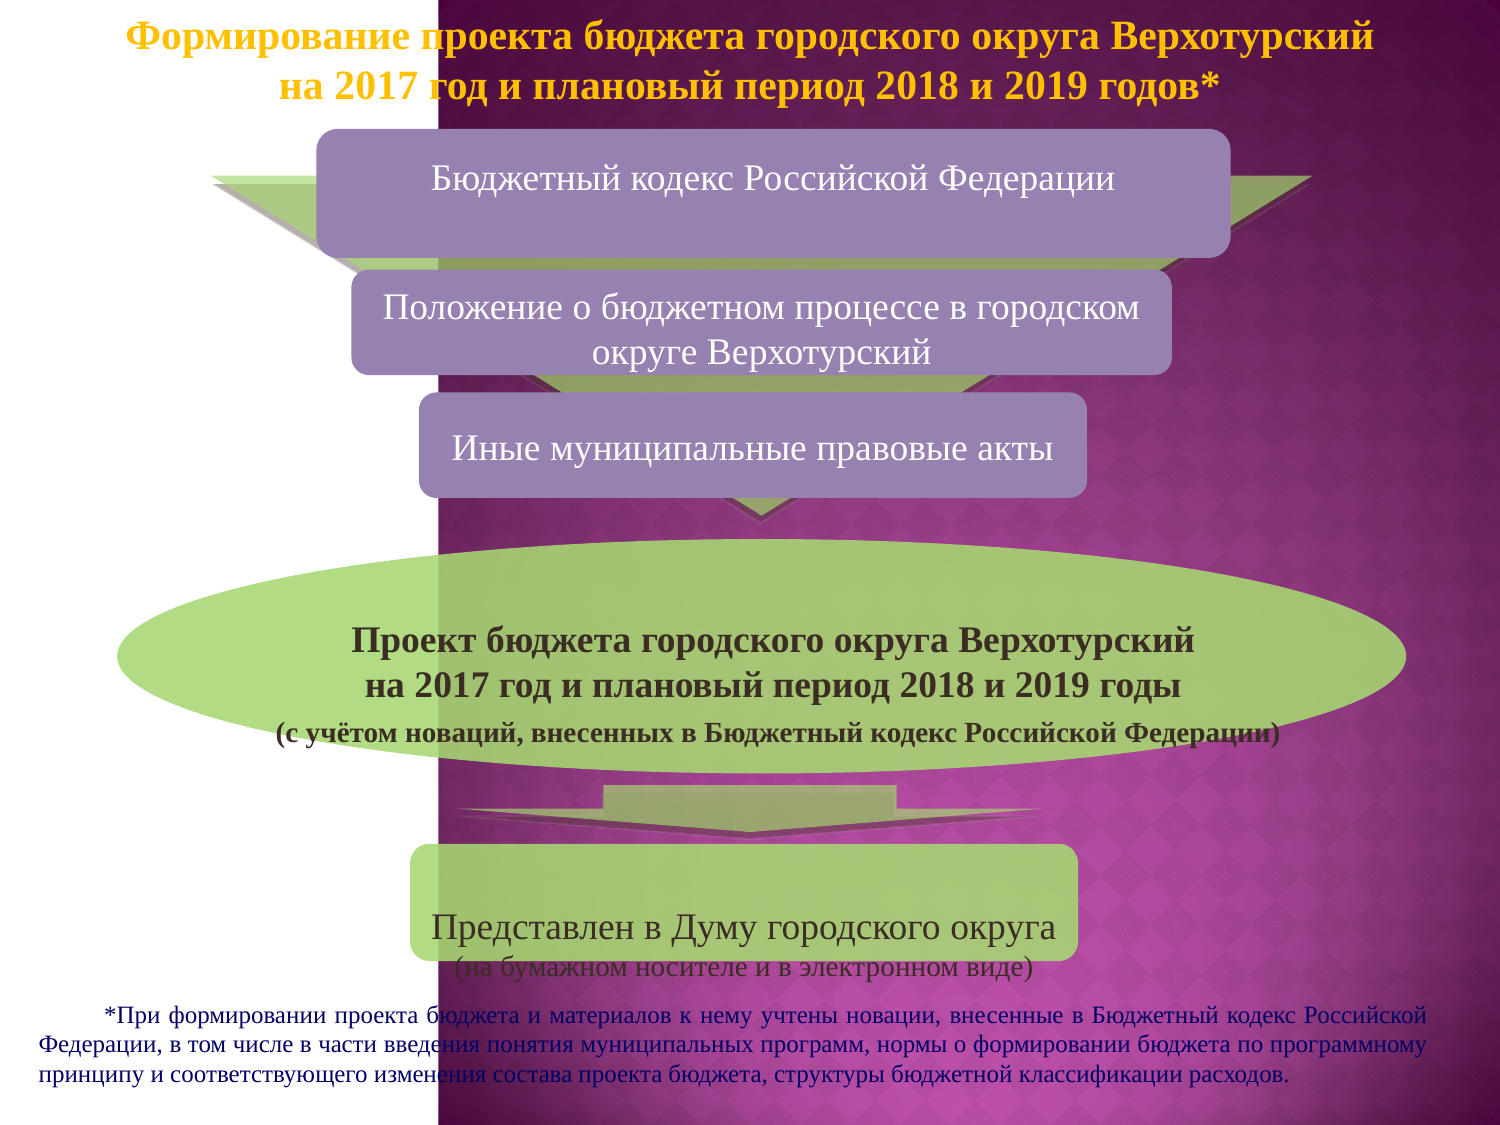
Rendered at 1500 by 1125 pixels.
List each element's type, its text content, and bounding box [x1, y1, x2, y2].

text_box [314, 738, 1173, 774]
text_box [210, 175, 316, 241]
text_box [1231, 175, 1313, 226]
text_box [344, 258, 1180, 270]
text_box Бюджетный кодекс Российской Федерации [316, 128, 1231, 258]
text_box [457, 785, 1044, 833]
text_box [378, 538, 1146, 562]
text_box Положение о бюджетном процессе в городском округе Верхотурский [351, 269, 1172, 376]
text_box [1195, 738, 1207, 743]
text_box [535, 376, 988, 392]
text_box Иные муниципальные правовые акты [418, 392, 1088, 498]
text_box [1383, 625, 1407, 688]
text_box Представлен в Думу городского округа (на бумажном носителе и в электронном виде) [410, 843, 1079, 962]
text_box [117, 612, 164, 701]
text_box *При формировании проекта бюджета и материалов к нему учтены новации, внесенные в Бюджетный кодекс Российской Федерации, в том числе в части введения понятия муниципальных программ, нормы о формировании бюджета по программному принципу и соответствующего изменения состава проекта бюджета, структуры бюджетной классификации расходов. [23, 984, 1477, 1102]
text_box Проект бюджета городского округа Верхотурский на 2017 год и плановый период 2018 и 2019 годы (с учётом новаций, внесенных в Бюджетный кодекс Российской Федерации) [164, 562, 1383, 738]
text_box Формирование проекта бюджета городского округа Верхотурский на 2017 год и плановый период 2018 и 2019 годов* [0, 0, 1500, 115]
text_box [1174, 738, 1191, 747]
text_box [733, 498, 791, 516]
